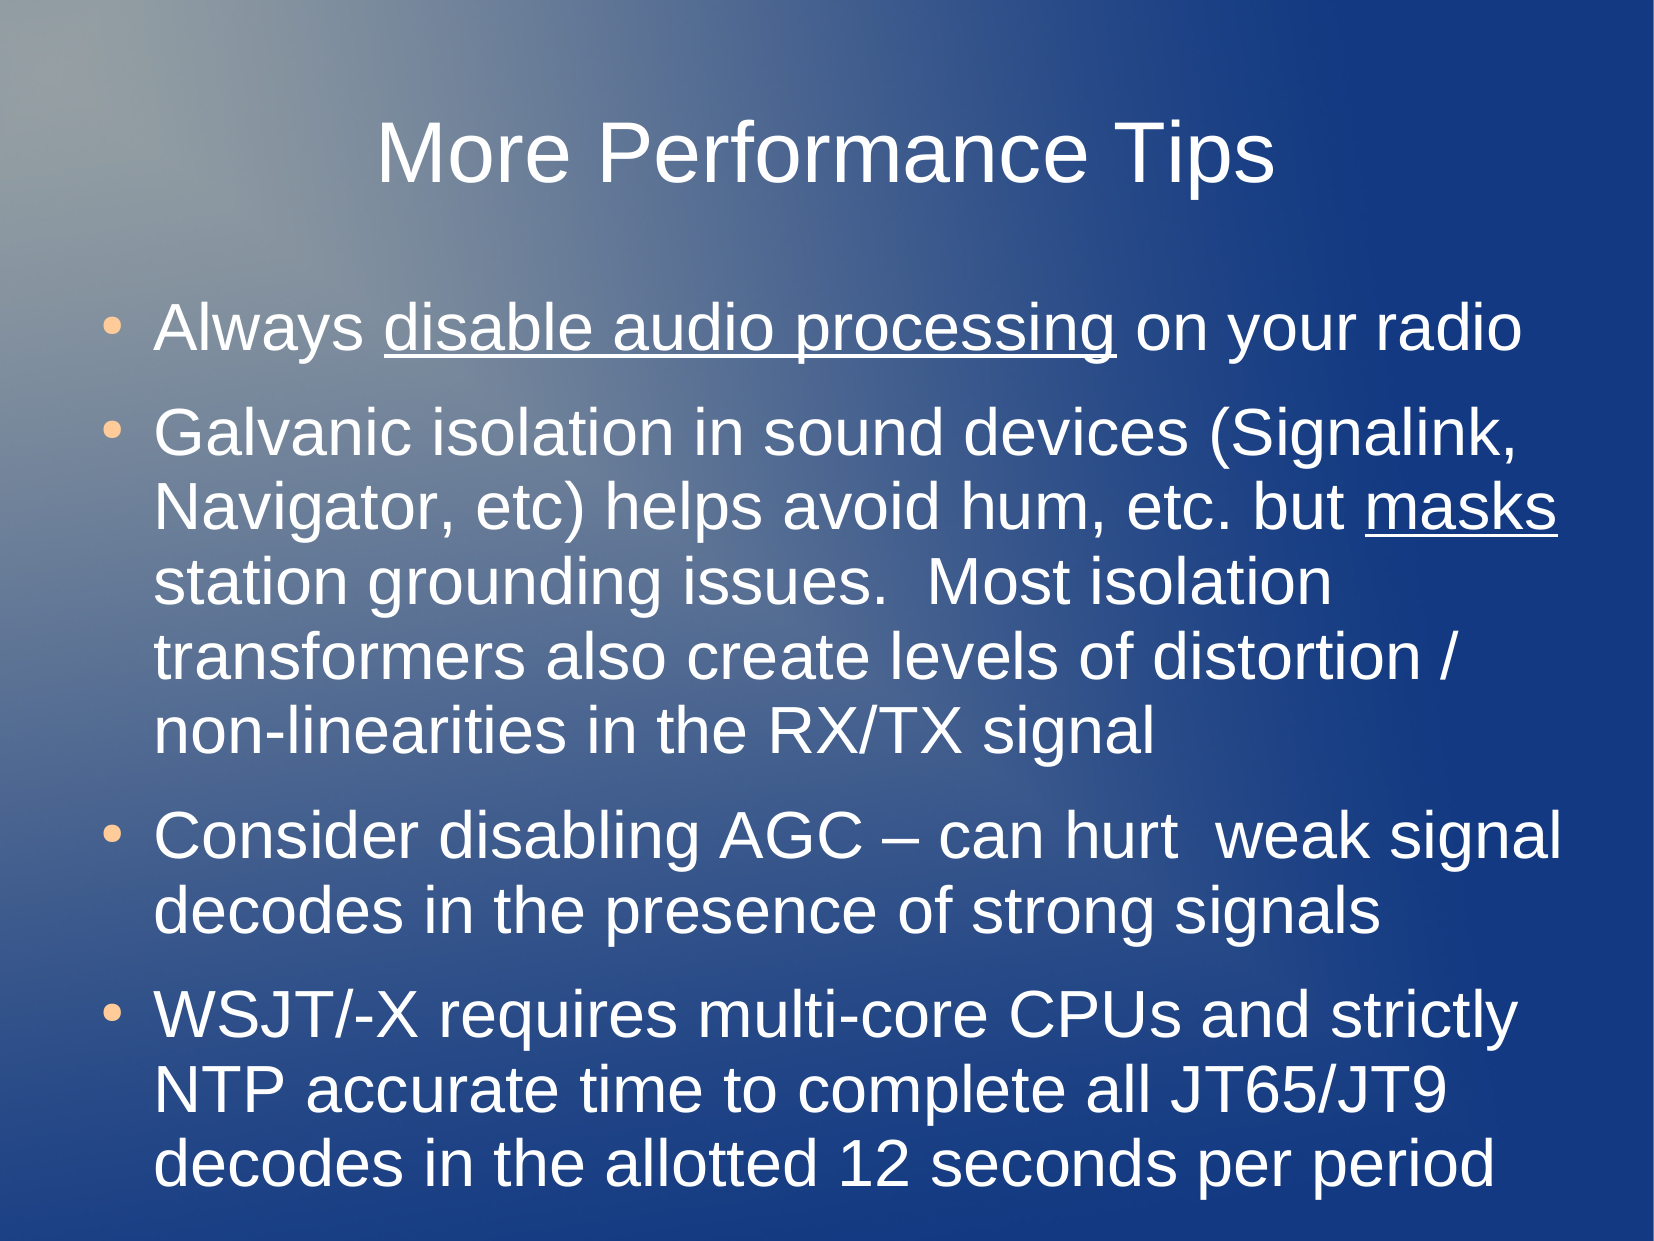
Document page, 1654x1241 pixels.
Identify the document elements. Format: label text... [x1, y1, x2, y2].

picture [0, 0, 1654, 1241]
title More Performance Tips [82, 56, 1571, 250]
list Always disable audio processing on your radio Galvanic isolation in sound devices (Signalink, Navigator, etc) helps avoid hum, etc. but masks station grounding issues. Most isolation transformers also create levels of distortion / non-linearities in the RX/TX signal Consider disabling AGC – can hurt weak signal decodes in the presence of strong signals WSJT/-X requires multi-core CPUs and strictly NTP accurate time to complete all JT65/JT9 decodes in the allotted 12 seconds per period [82, 290, 1571, 1202]
